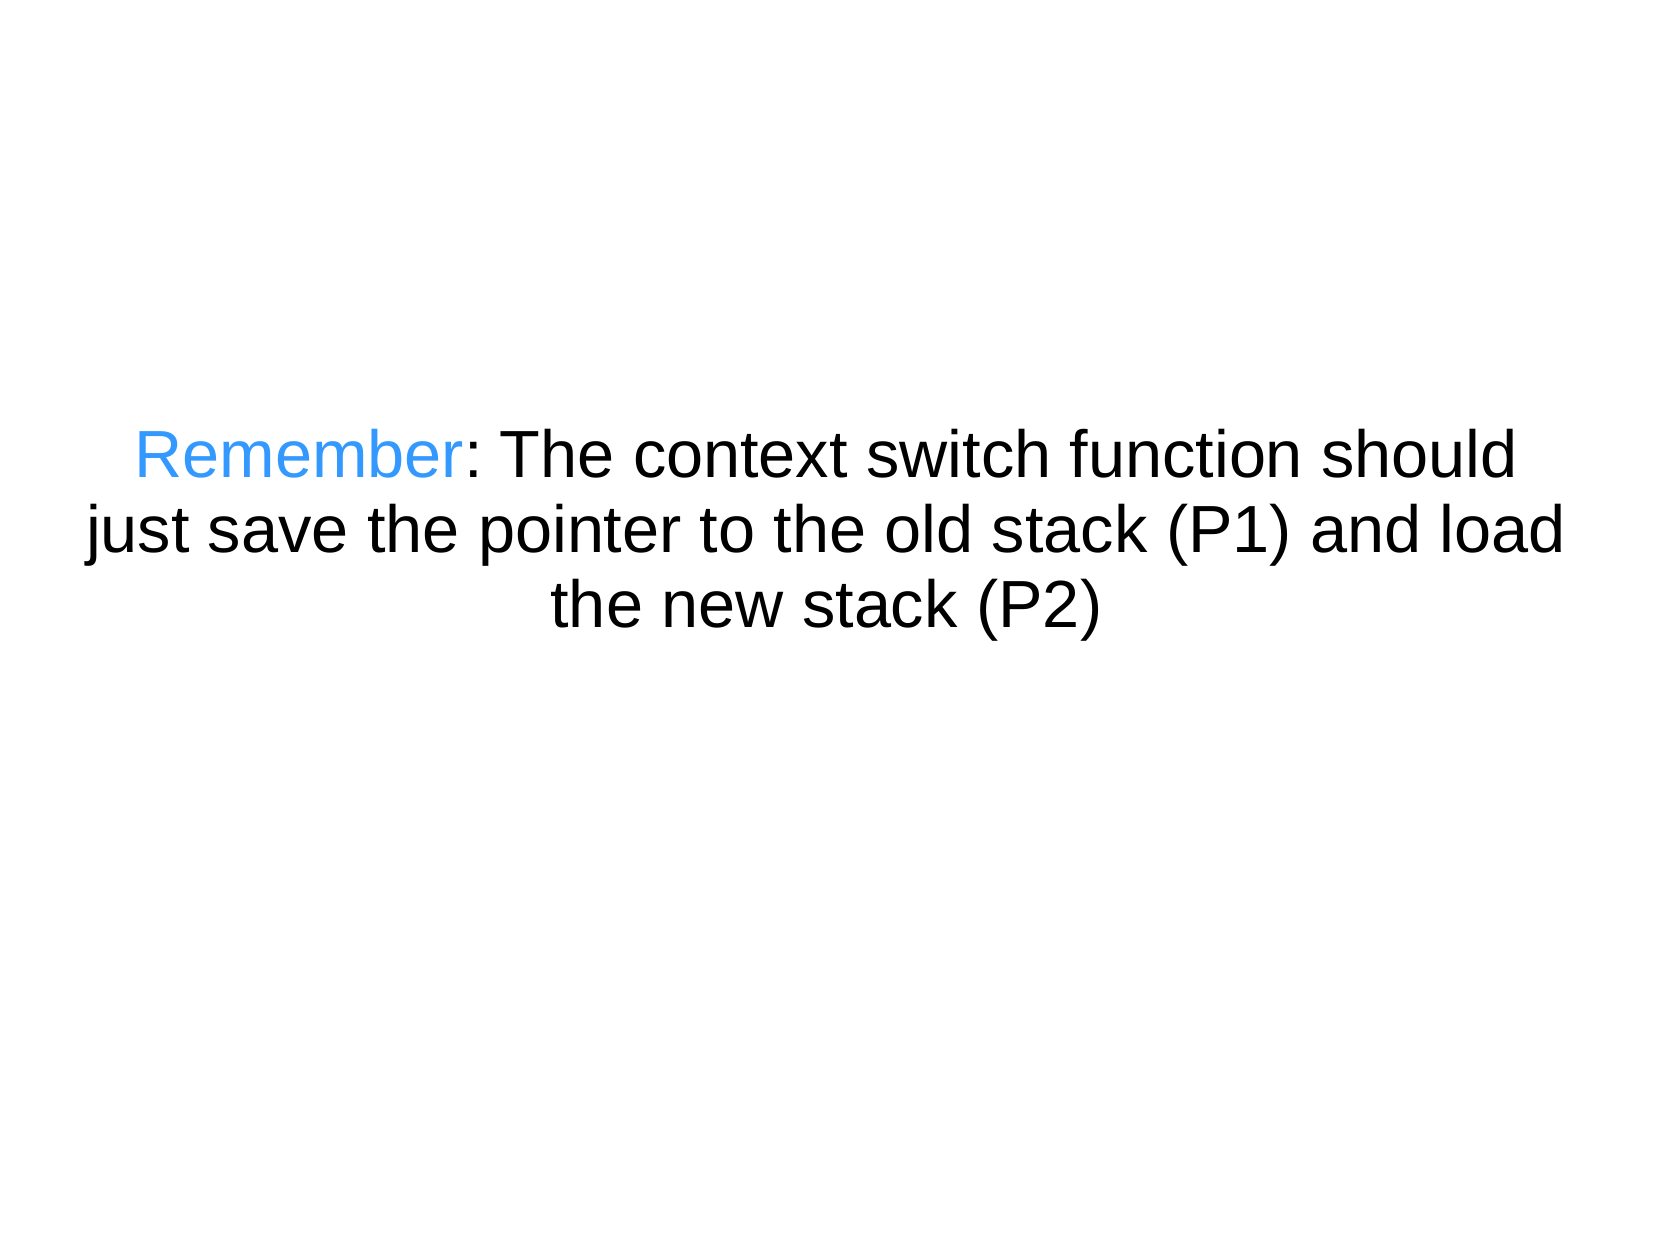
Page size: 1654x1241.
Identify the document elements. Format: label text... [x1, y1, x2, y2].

subtitle Remember: The context switch function should just save the pointer to the old stack (P1) and load the new stack (P2) [82, 49, 1571, 1010]
